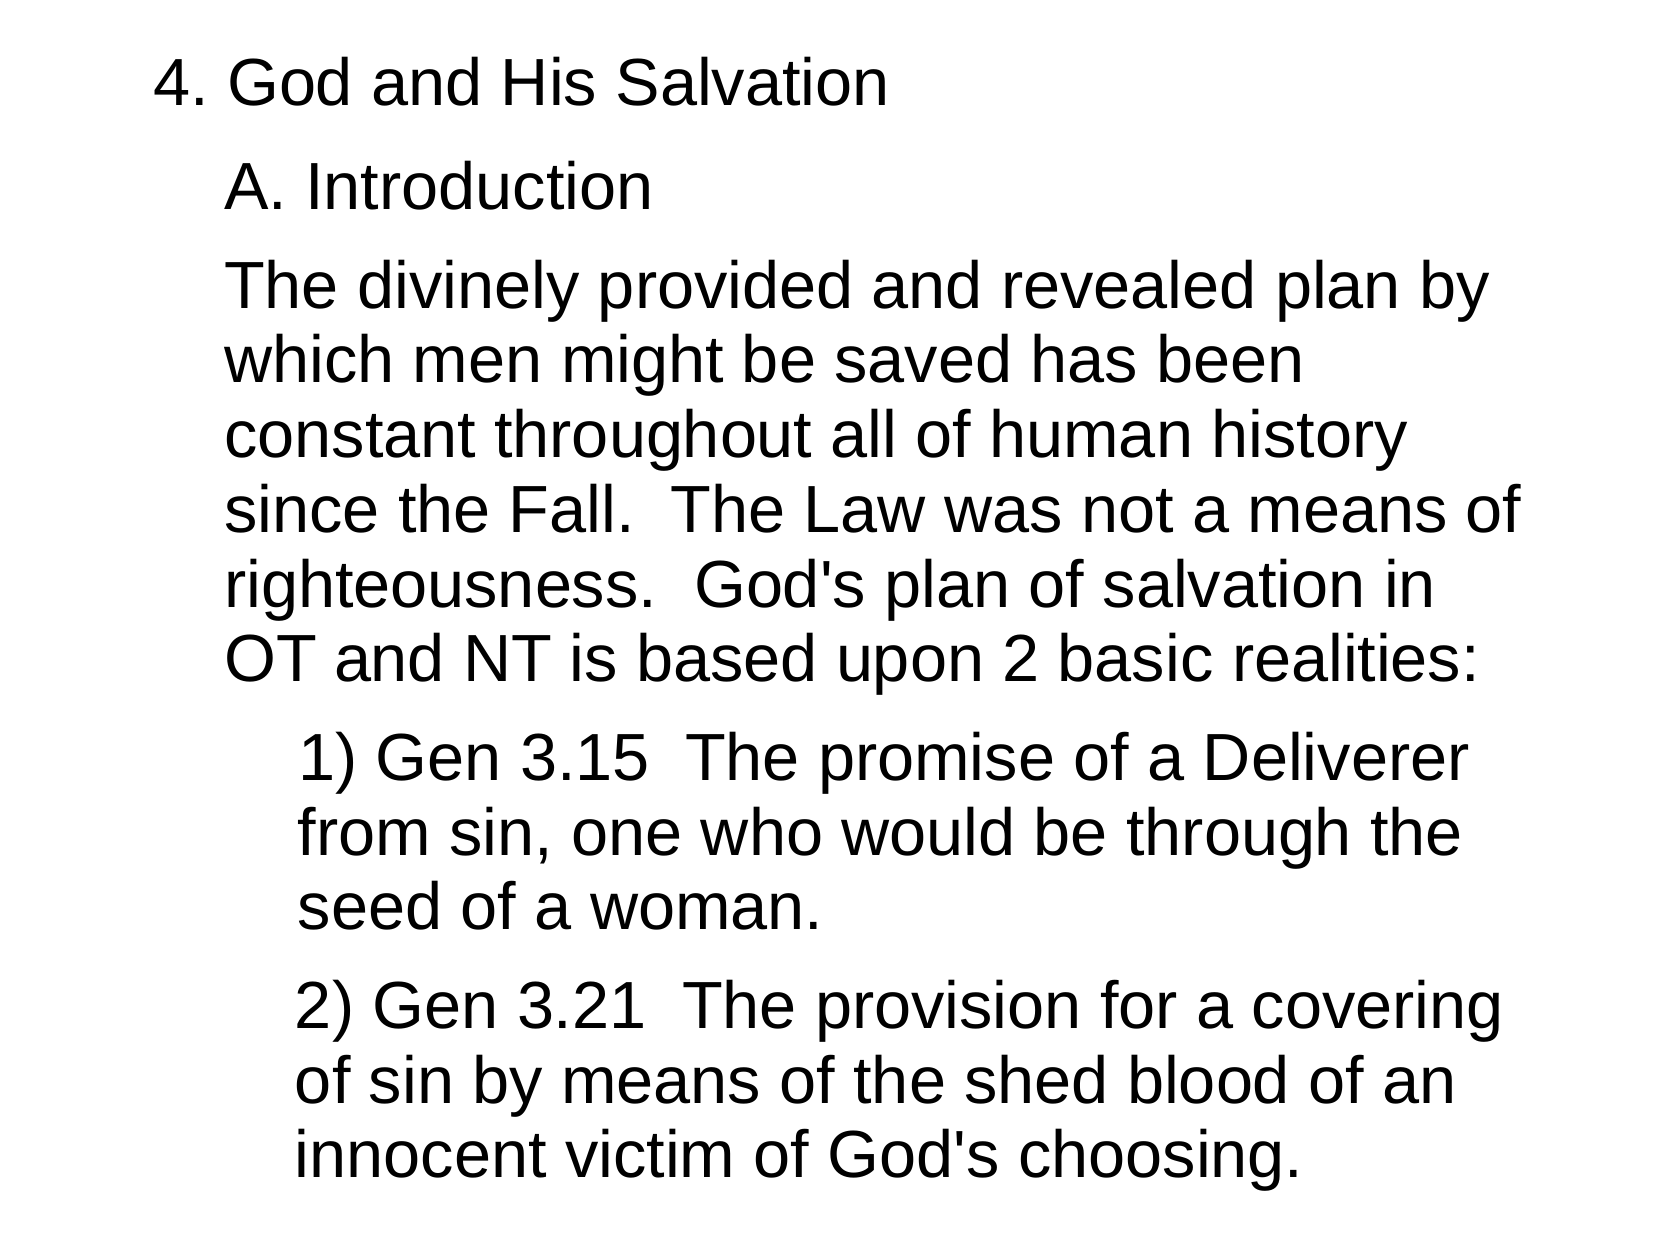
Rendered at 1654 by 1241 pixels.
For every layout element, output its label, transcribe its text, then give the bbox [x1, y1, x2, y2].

list 4. God and His Salvation A. Introduction The divinely provided and revealed plan by which men might be saved has been constant throughout all of human history since the Fall. The Law was not a means of righteousness. God's plan of salvation in OT and NT is based upon 2 basic realities: 1) Gen 3.15 The promise of a Deliverer from sin, one who would be through the seed of a woman. 2) Gen 3.21 The provision for a covering of sin by means of the shed blood of an innocent victim of God's choosing. [82, 45, 1538, 1201]
